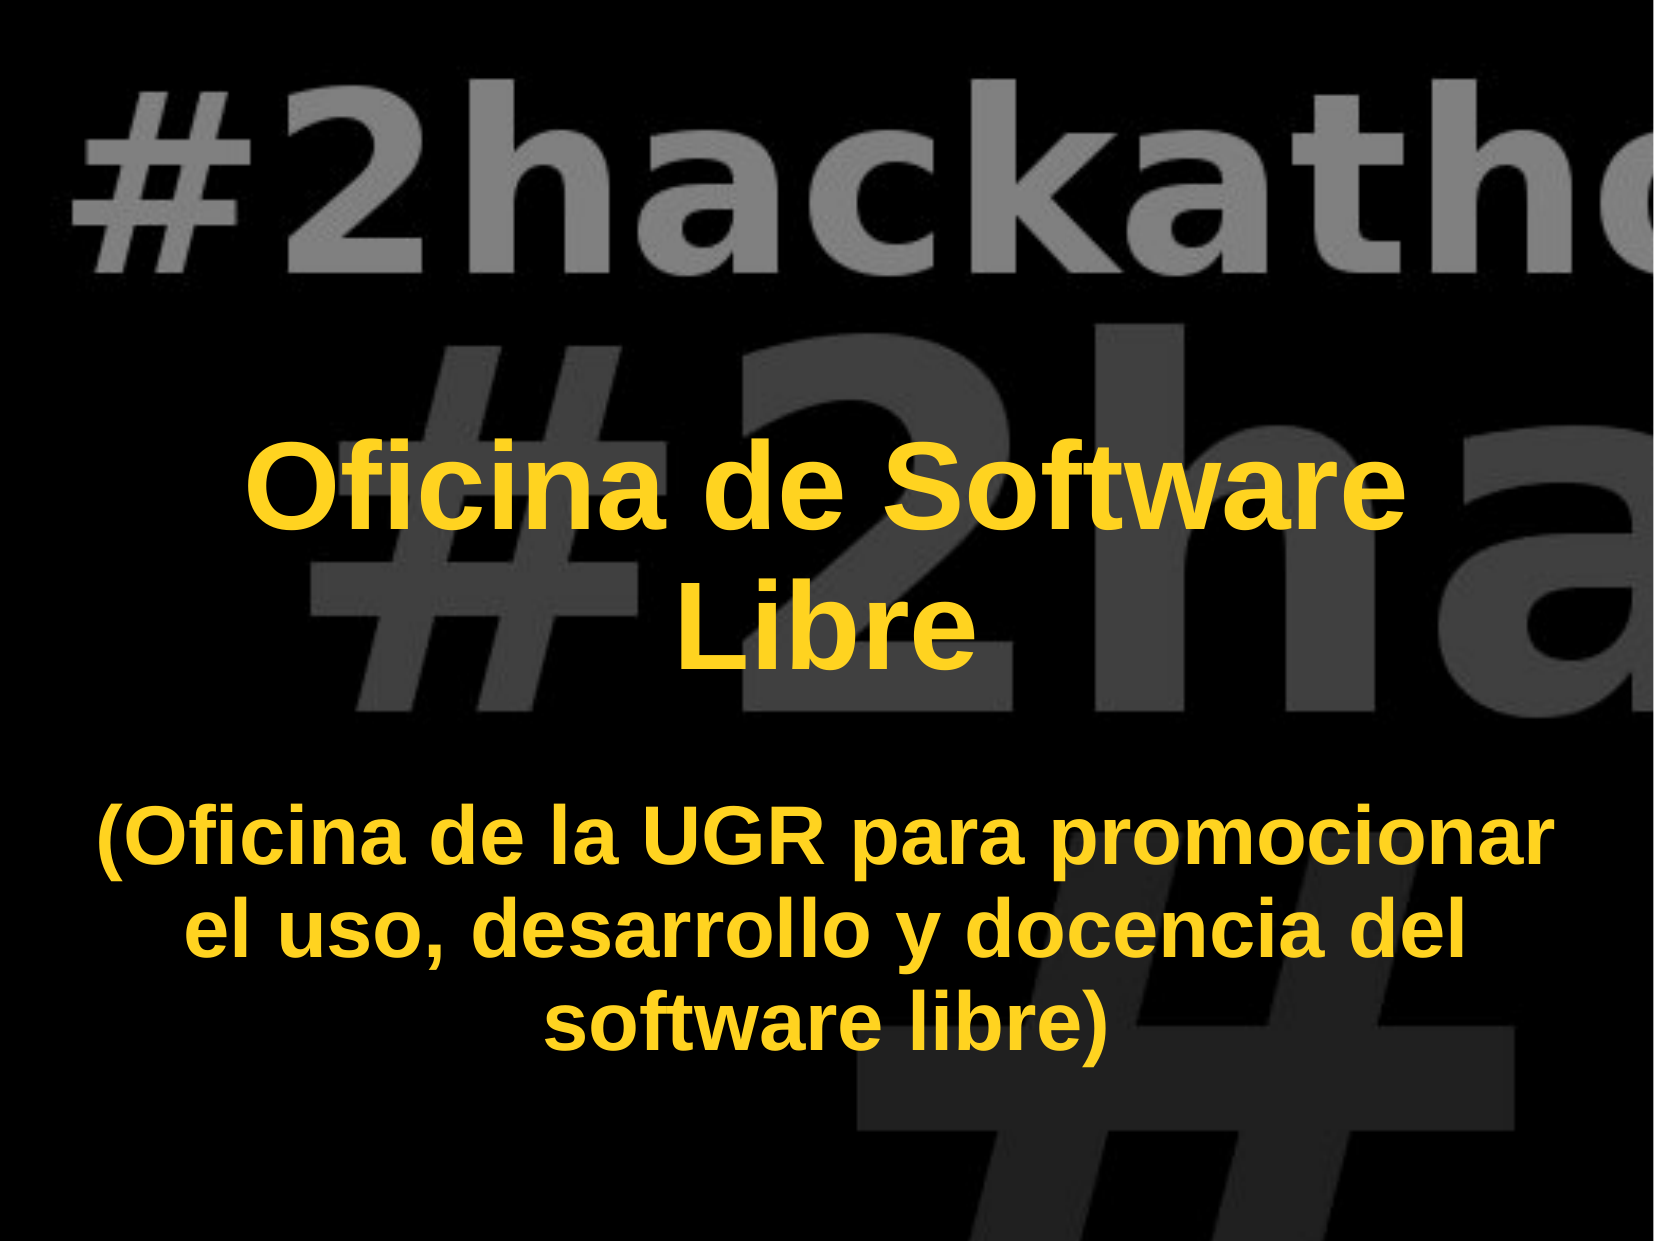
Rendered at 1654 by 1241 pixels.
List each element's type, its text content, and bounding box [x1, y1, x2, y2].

subtitle Oficina de Software Libre (Oficina de la UGR para promocionar el uso, desarrollo y docencia del software libre) [82, 0, 1571, 1162]
picture [0, 0, 1654, 1241]
